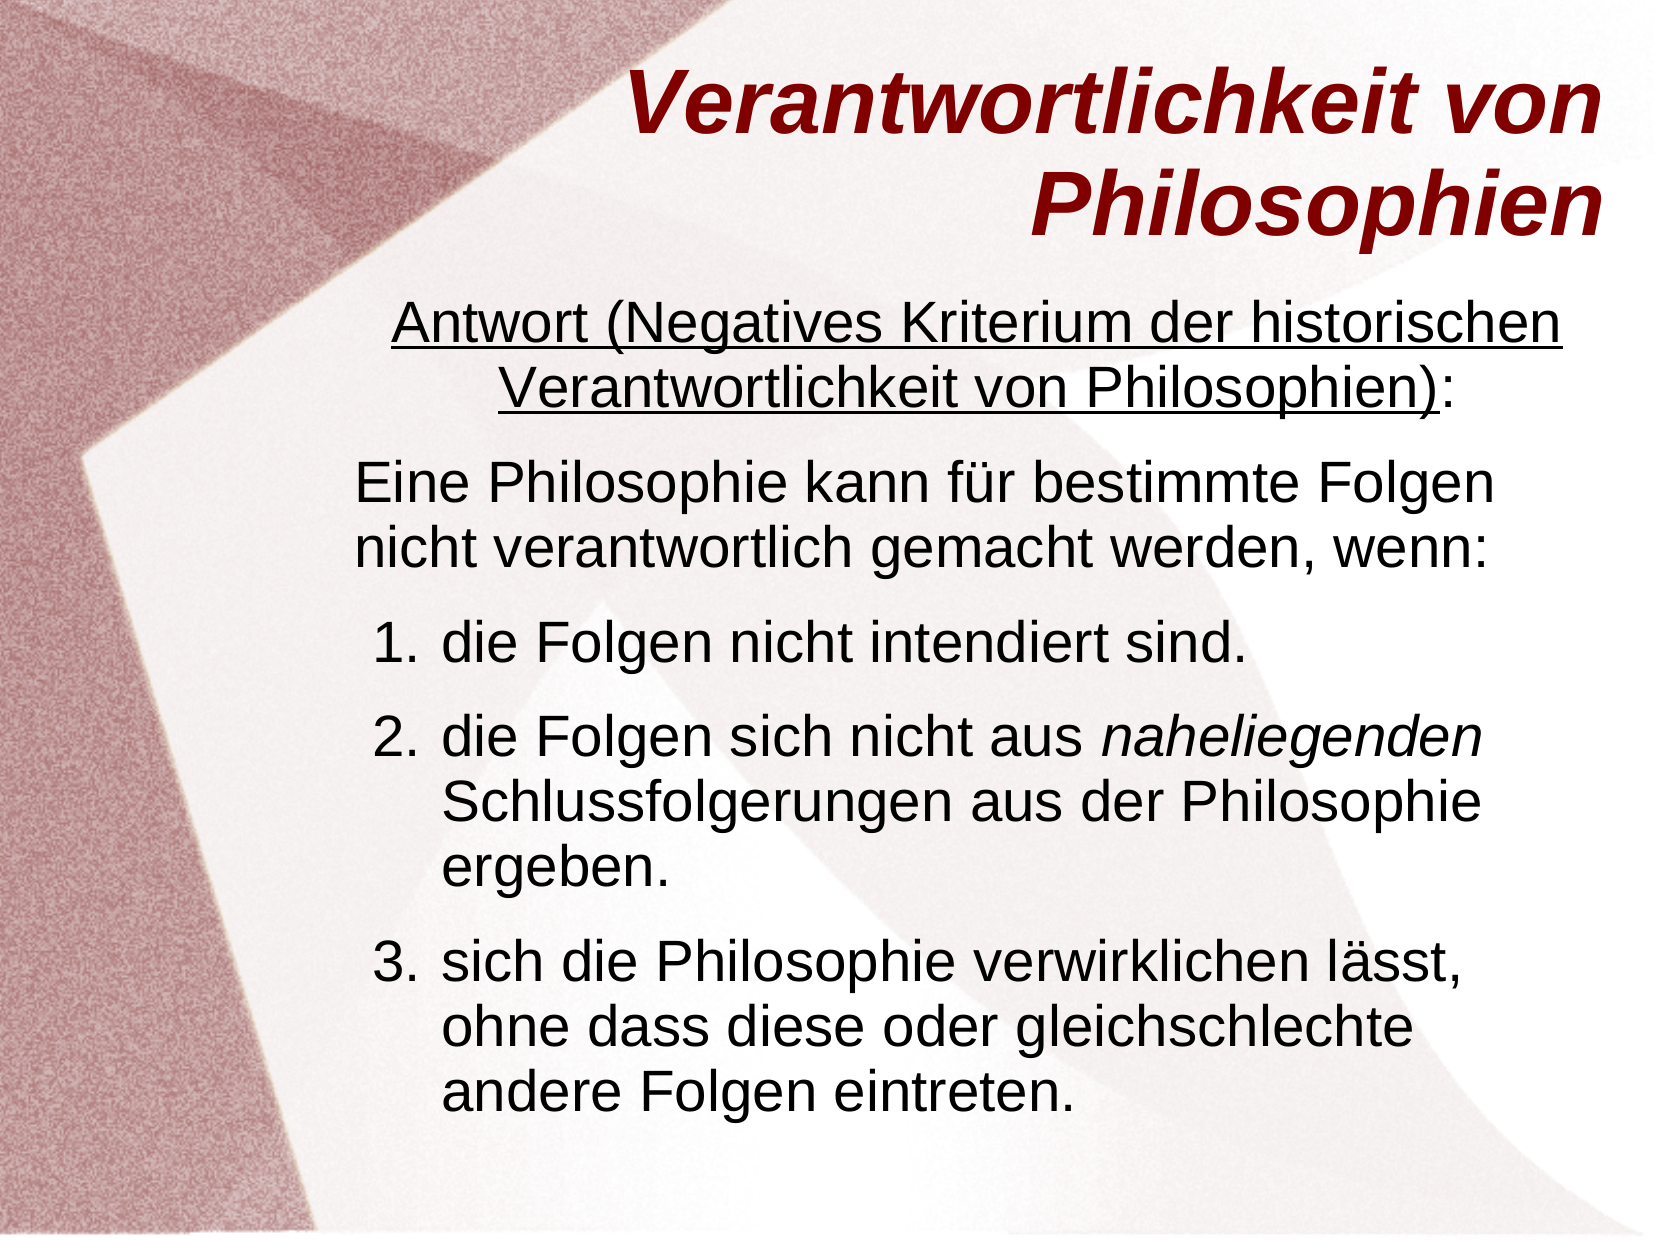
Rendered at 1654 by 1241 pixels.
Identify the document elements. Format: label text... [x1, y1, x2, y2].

list Antwort (Negatives Kriterium der historischen Verantwortlichkeit von Philosophien): Eine Philosophie kann für bestimmte Folgen nicht verantwortlich gemacht werden, wenn: die Folgen nicht intendiert sind. die Folgen sich nicht aus naheliegenden Schlussfolgerungen aus der Philosophie ergeben. sich die Philosophie verwirklichen lässt, ohne dass diese oder gleichschlechte andere Folgen eintreten. [354, 290, 1601, 1124]
title Verantwortlichkeit von Philosophien [596, 50, 1607, 256]
picture [0, 0, 1654, 1241]
